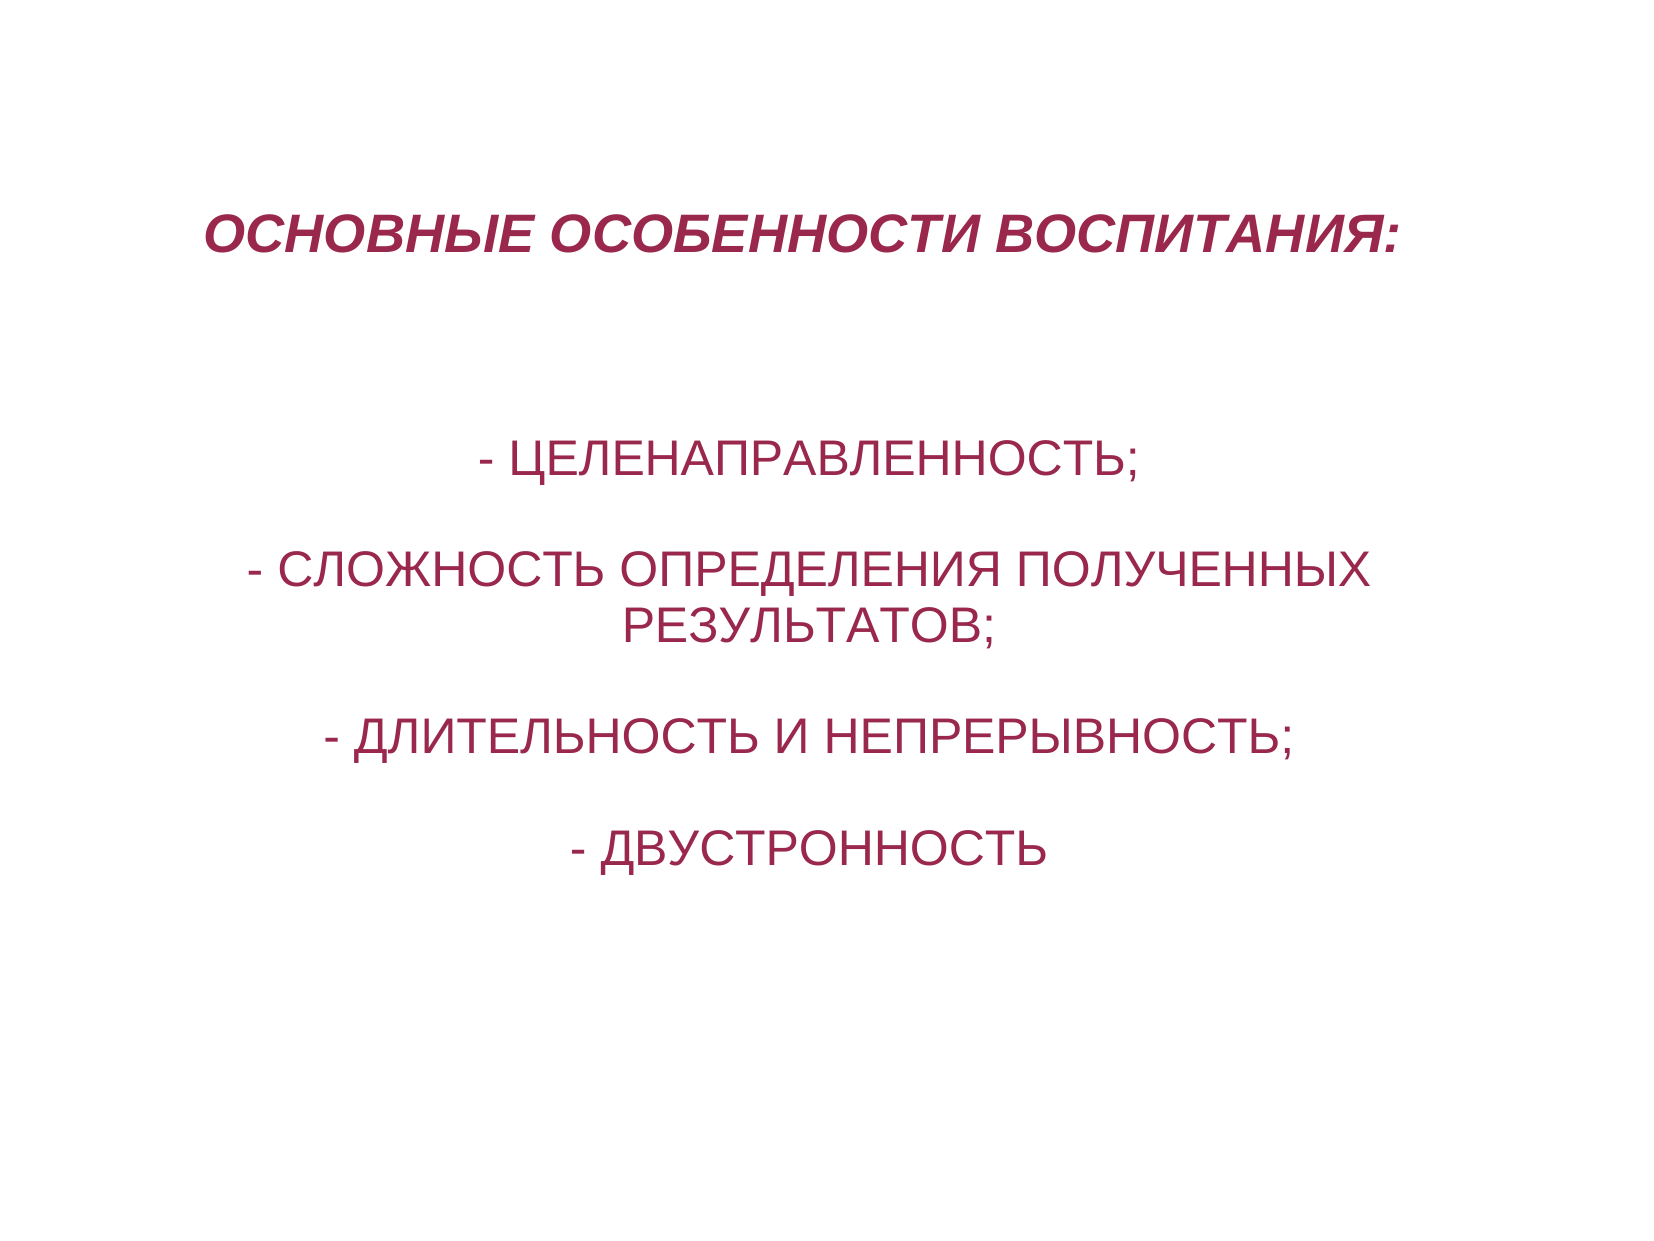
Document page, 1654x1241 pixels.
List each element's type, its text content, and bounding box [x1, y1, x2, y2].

title ОСНОВНЫЕ ОСОБЕННОСТИ ВОСПИТАНИЯ: [59, 203, 1548, 912]
subtitle - ЦЕЛЕНАПРАВЛЕННОСТЬ; - СЛОЖНОСТЬ ОПРЕДЕЛЕНИЯ ПОЛУЧЕННЫХ РЕЗУЛЬТАТОВ; - ДЛИТЕЛЬНОСТЬ И НЕПРЕРЫВНОСТЬ; - ДВУСТРОННОСТЬ [47, 324, 1536, 1093]
